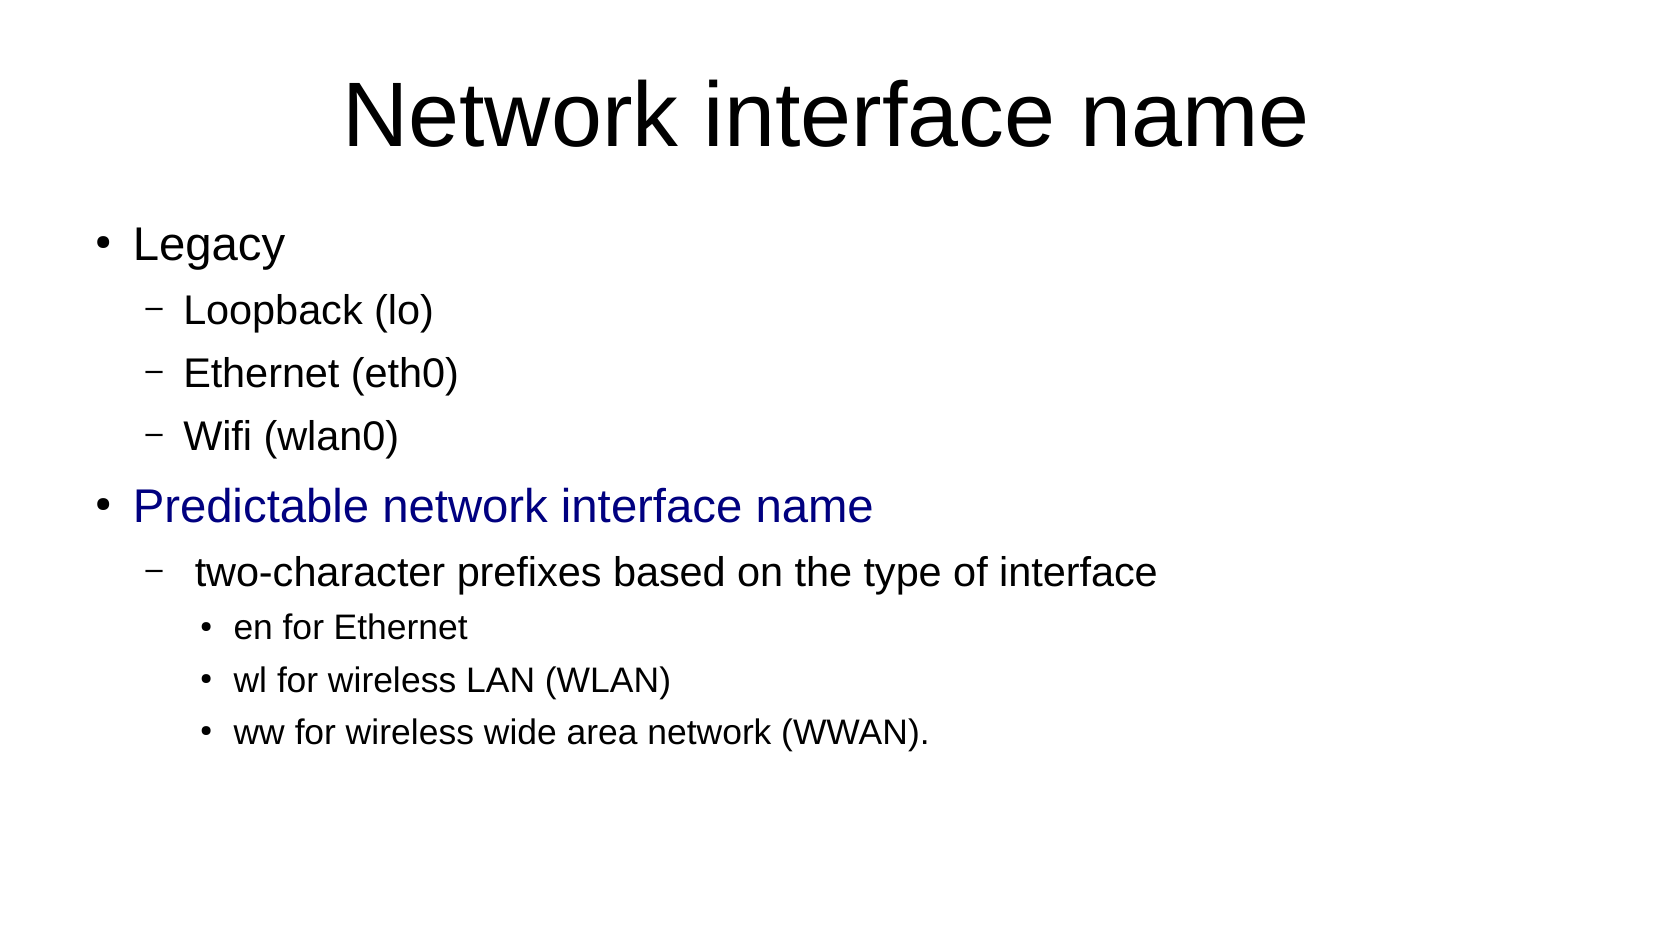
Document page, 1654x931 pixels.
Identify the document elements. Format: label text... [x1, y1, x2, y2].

title Network interface name [82, 37, 1571, 193]
list Legacy Loopback (lo) Ethernet (eth0) Wifi (wlan0) Predictable network interface name two-character prefixes based on the type of interface en for Ethernet wl for wireless LAN (WLAN) ww for wireless wide area network (WWAN). [82, 217, 1571, 758]
